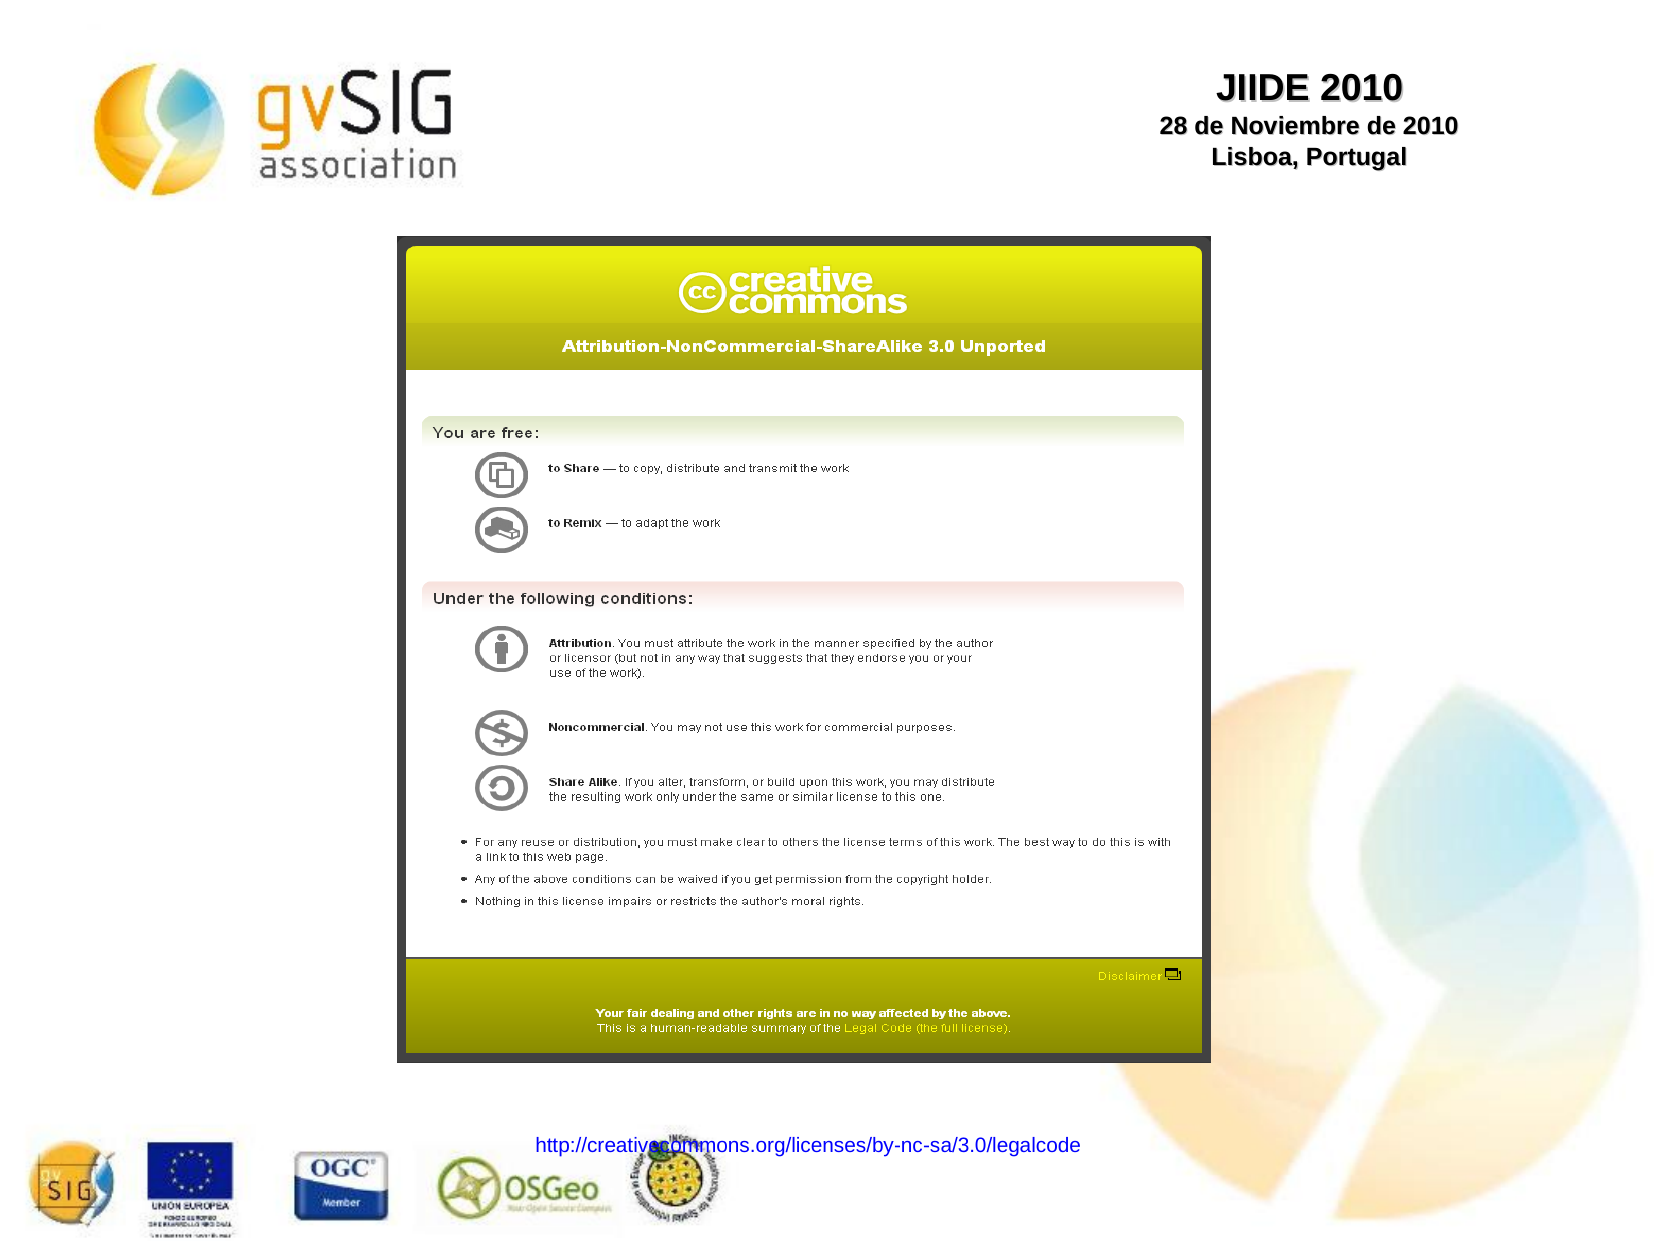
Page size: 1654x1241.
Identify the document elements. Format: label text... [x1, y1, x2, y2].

text_box http://creativecommons.org/licenses/by-nc-sa/3.0/legalcode [520, 1126, 1172, 1169]
picture [1, 0, 1654, 1241]
